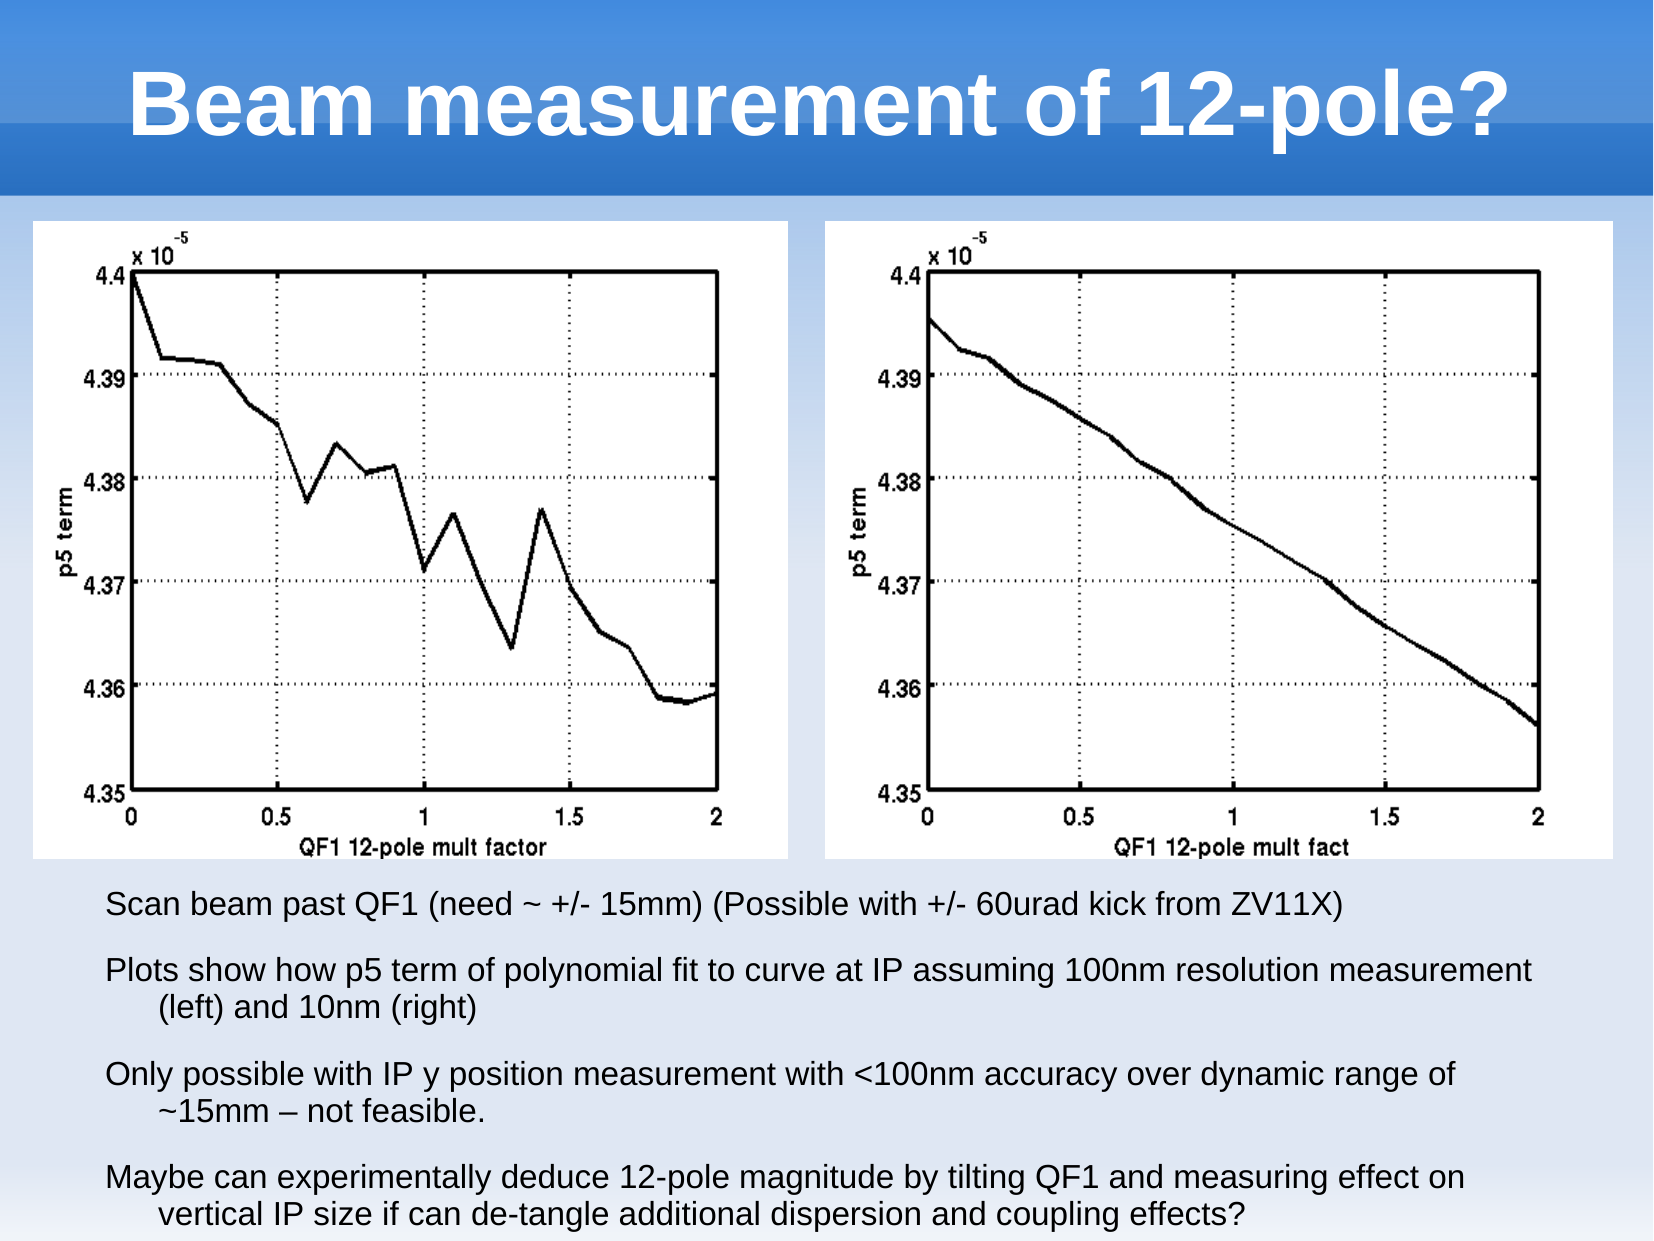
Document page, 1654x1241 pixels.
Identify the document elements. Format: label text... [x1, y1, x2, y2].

list Scan beam past QF1 (need ~ +/- 15mm) (Possible with +/- 60urad kick from ZV11X) Plots show how p5 term of polynomial fit to curve at IP assuming 100nm resolution measurement (left) and 10nm (right) Only possible with IP y position measurement with <100nm accuracy over dynamic range of ~15mm – not feasible. Maybe can experimentally deduce 12-pole magnitude by tilting QF1 and measuring effect on vertical IP size if can de-tangle additional dispersion and coupling effects? [87, 884, 1576, 1233]
title Beam measurement of 12-pole? [76, 0, 1565, 208]
picture [0, 0, 1654, 1241]
